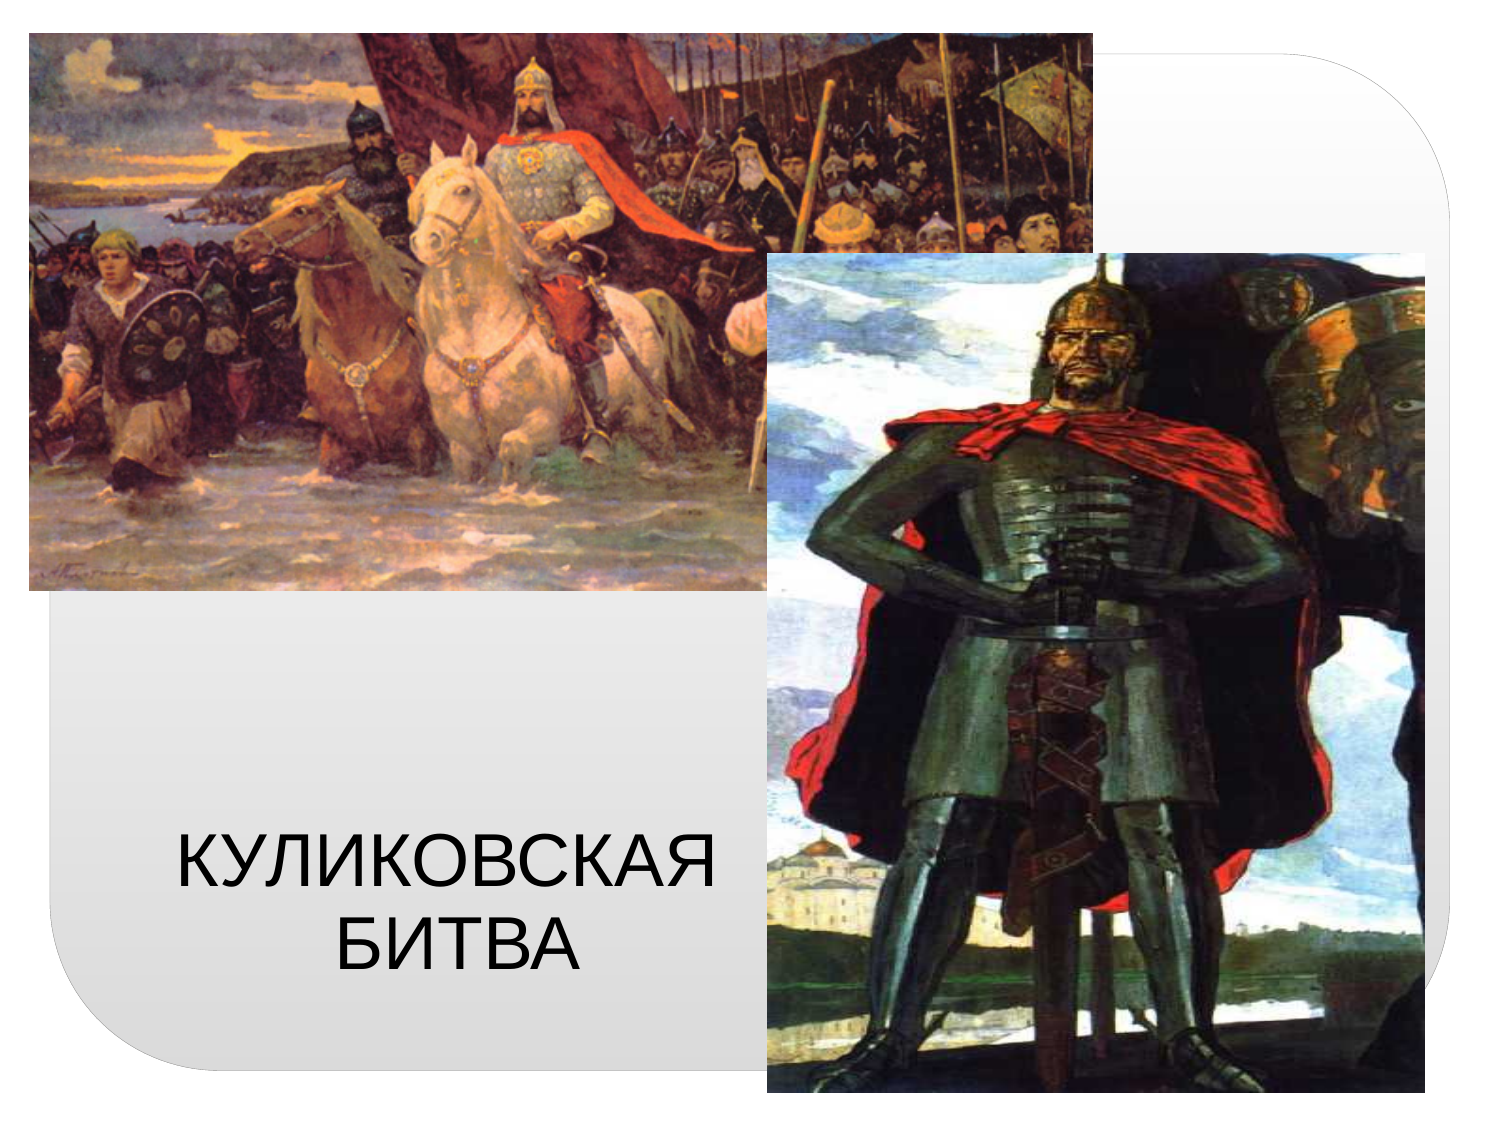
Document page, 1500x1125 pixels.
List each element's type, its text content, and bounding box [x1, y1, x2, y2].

picture [29, 33, 1425, 1093]
text_box КУЛИКОВСКАЯ БИТВА [147, 810, 767, 1043]
